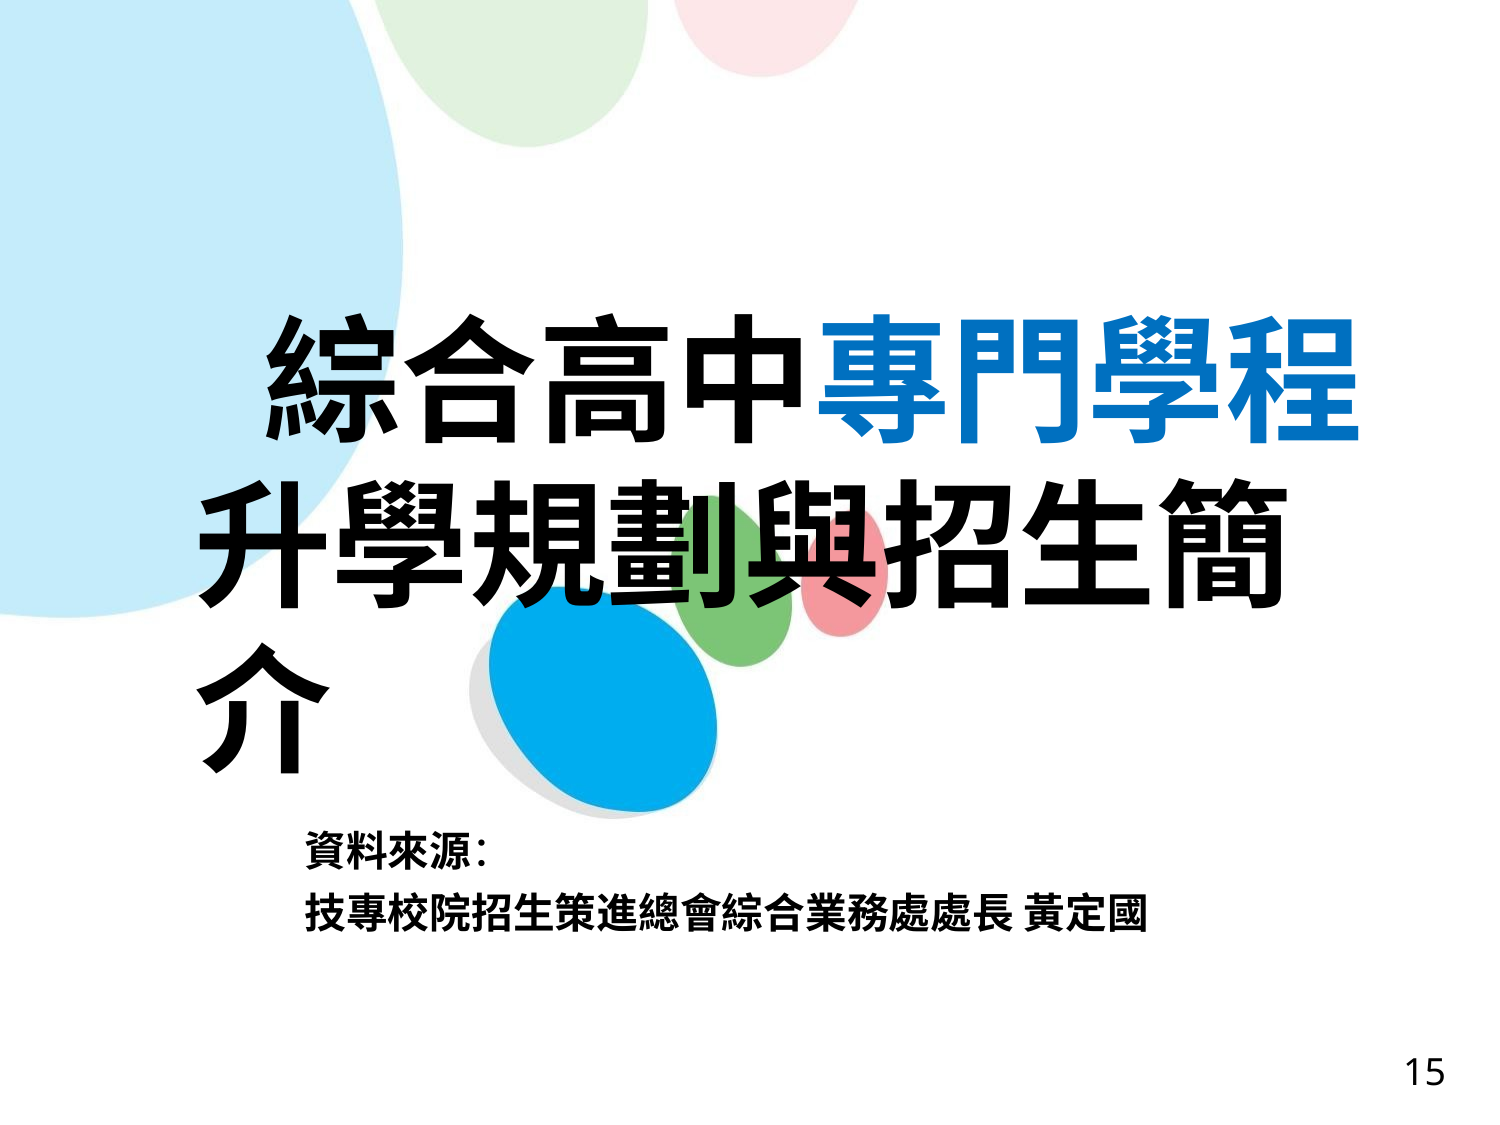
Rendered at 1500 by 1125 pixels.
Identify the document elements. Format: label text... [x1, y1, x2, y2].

text_box 資料來源： 技專校院招生策進總會綜合業務處處長黃定國 [302, 809, 1151, 940]
picture [0, 0, 897, 824]
list 綜合高中專門學程 升學規劃與招生簡介 [108, 292, 1392, 627]
text_box 15 [1396, 1055, 1451, 1102]
picture [661, 627, 897, 809]
